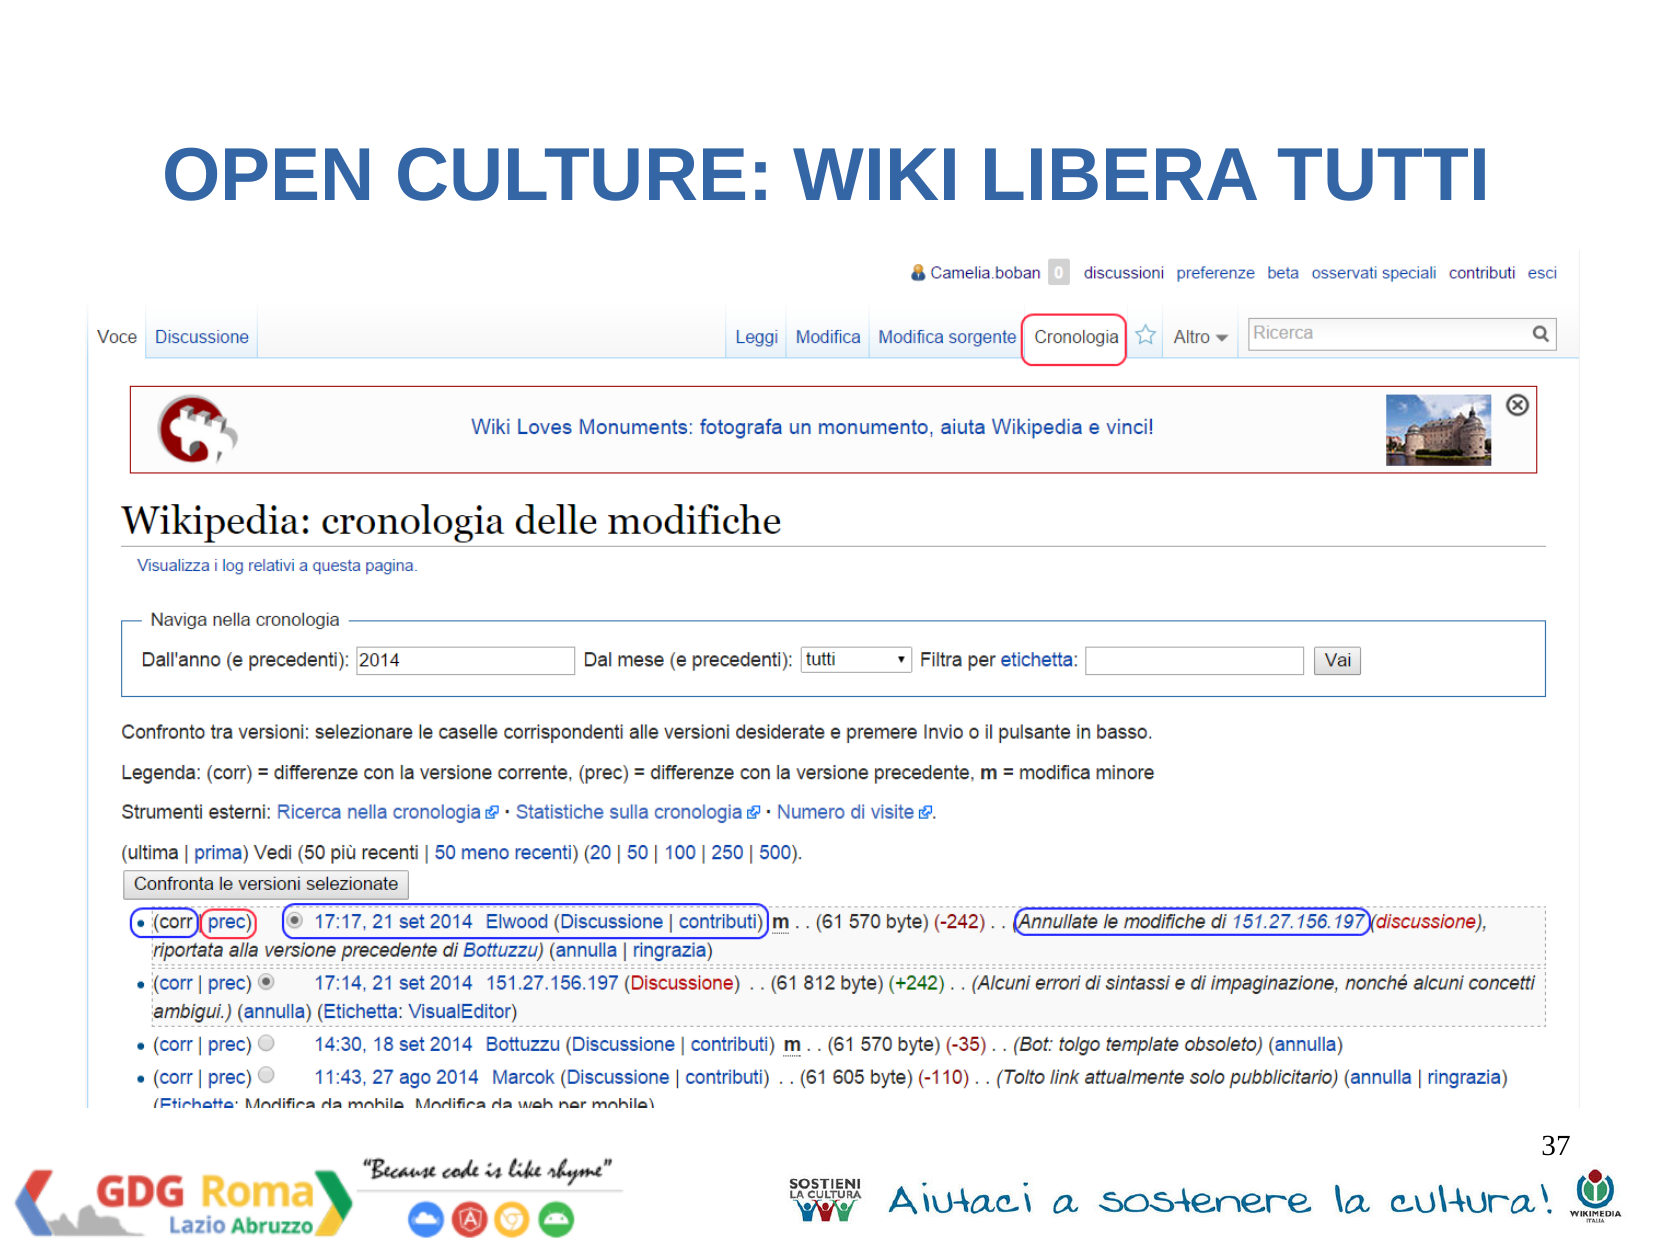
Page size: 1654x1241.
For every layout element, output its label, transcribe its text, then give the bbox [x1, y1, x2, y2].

picture [85, 250, 1580, 1108]
picture [772, 1163, 1648, 1233]
picture [11, 1155, 626, 1241]
title OPEN CULTURE: WIKI LIBERA TUTTI [11, 17, 1642, 249]
